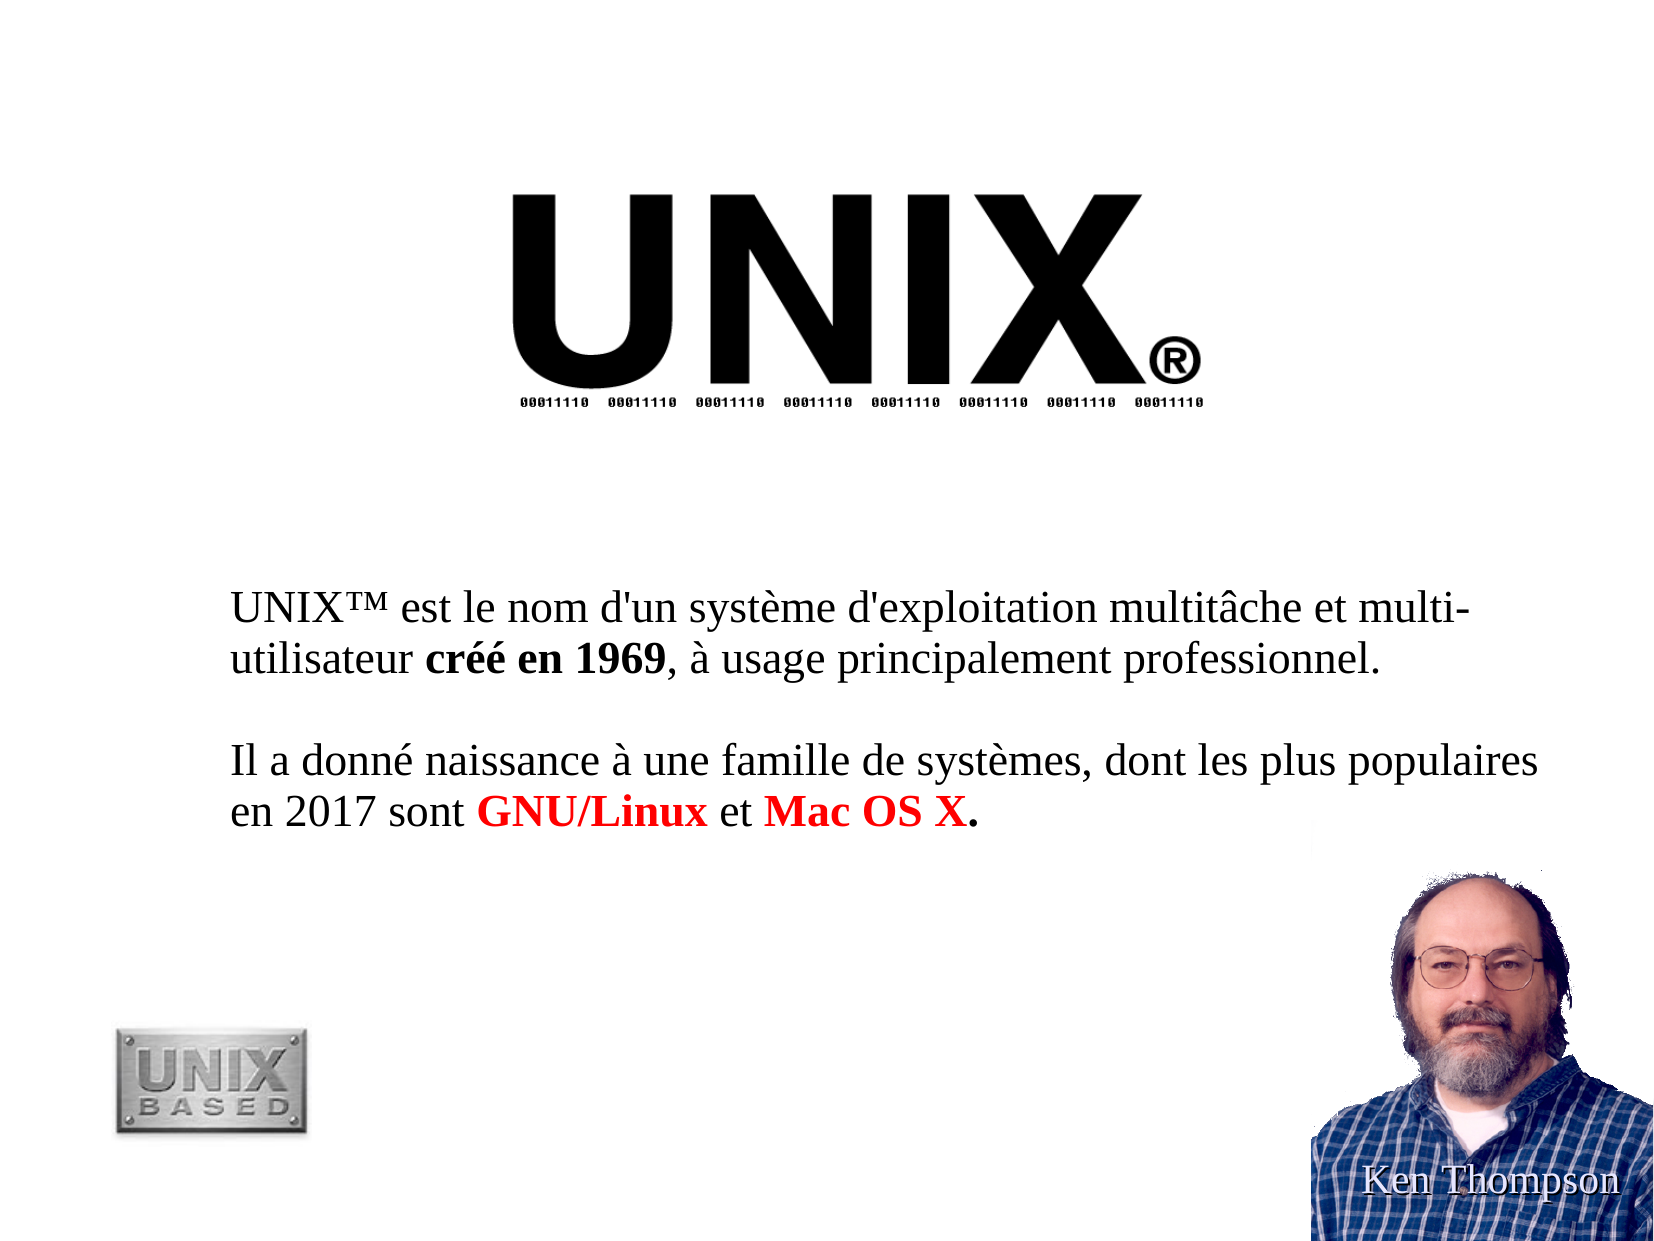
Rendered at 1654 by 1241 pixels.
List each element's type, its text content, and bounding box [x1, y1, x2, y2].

picture [510, 190, 1206, 410]
picture [1311, 820, 1654, 1241]
text_box UNIX™ est le nom d'un système d'exploitation multitâche et multi-utilisateur créé en 1969, à usage principalement professionnel. Il a donné naissance à une famille de systèmes, dont les plus populaires en 2017 sont GNU/Linux et Mac OS X. [230, 581, 1551, 987]
picture [111, 1016, 312, 1147]
text_box Ken Thompson [1334, 1149, 1647, 1211]
